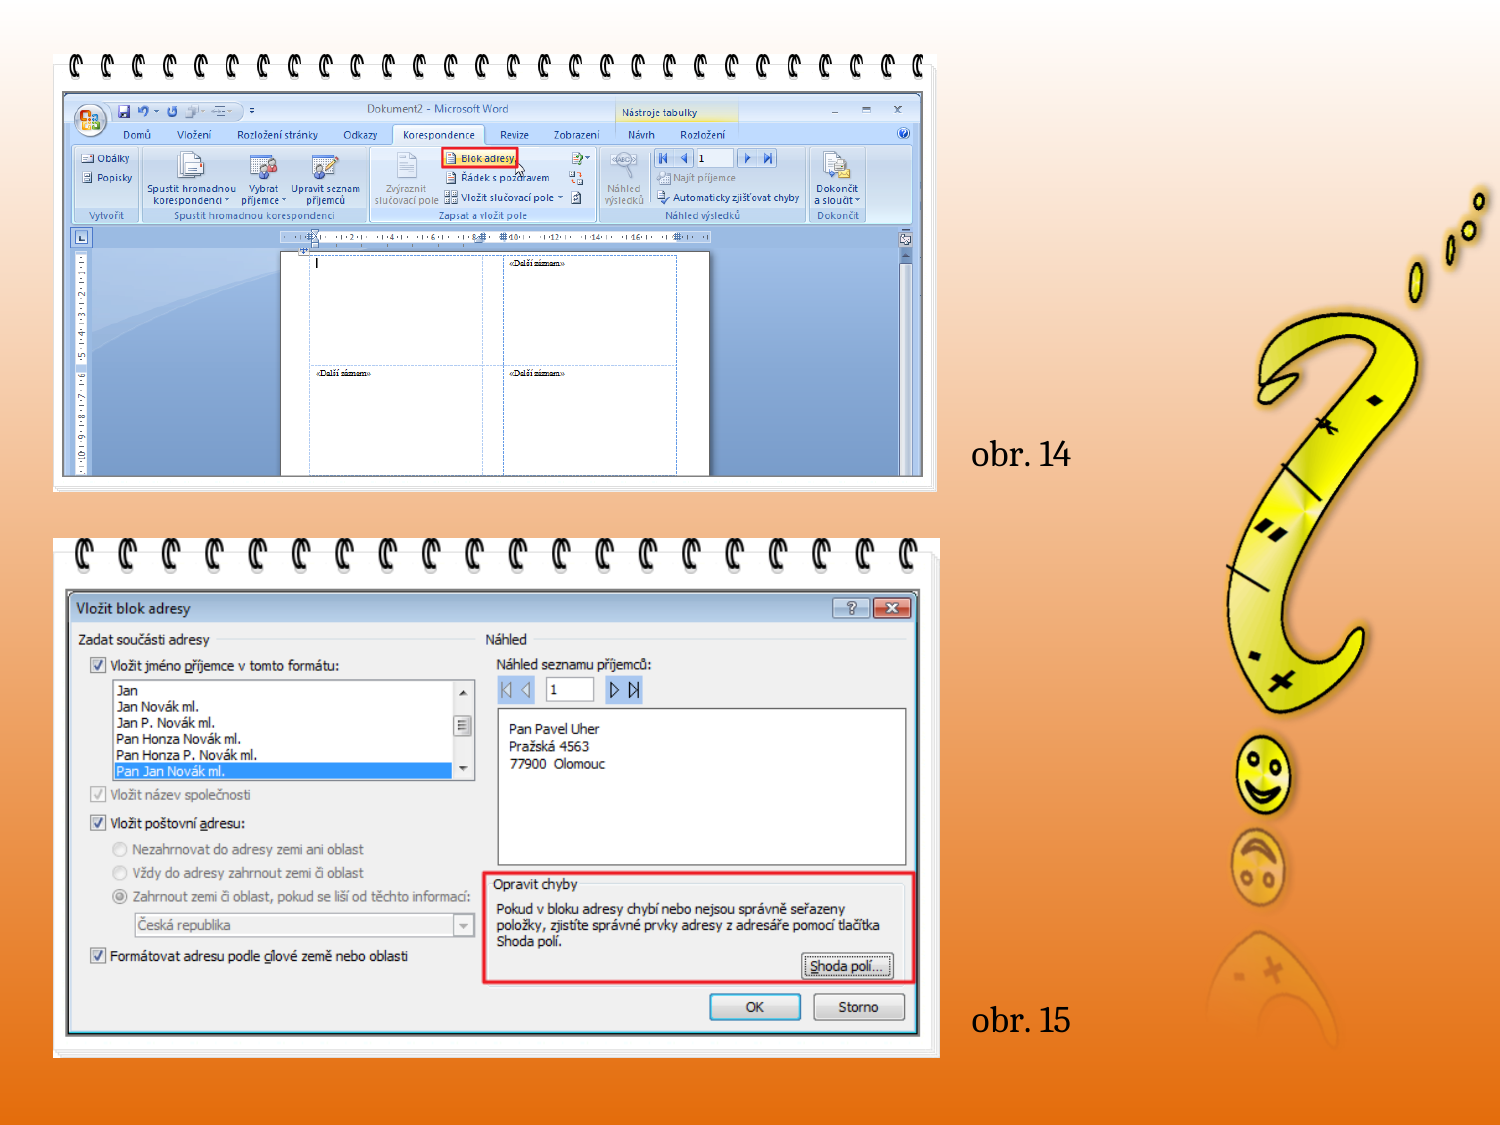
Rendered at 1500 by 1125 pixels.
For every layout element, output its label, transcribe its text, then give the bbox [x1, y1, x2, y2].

picture [53, 54, 937, 492]
picture [1171, 160, 1500, 1125]
text_box obr. 15 [956, 987, 1086, 1049]
picture [53, 538, 940, 1058]
text_box obr. 14 [956, 420, 1087, 482]
